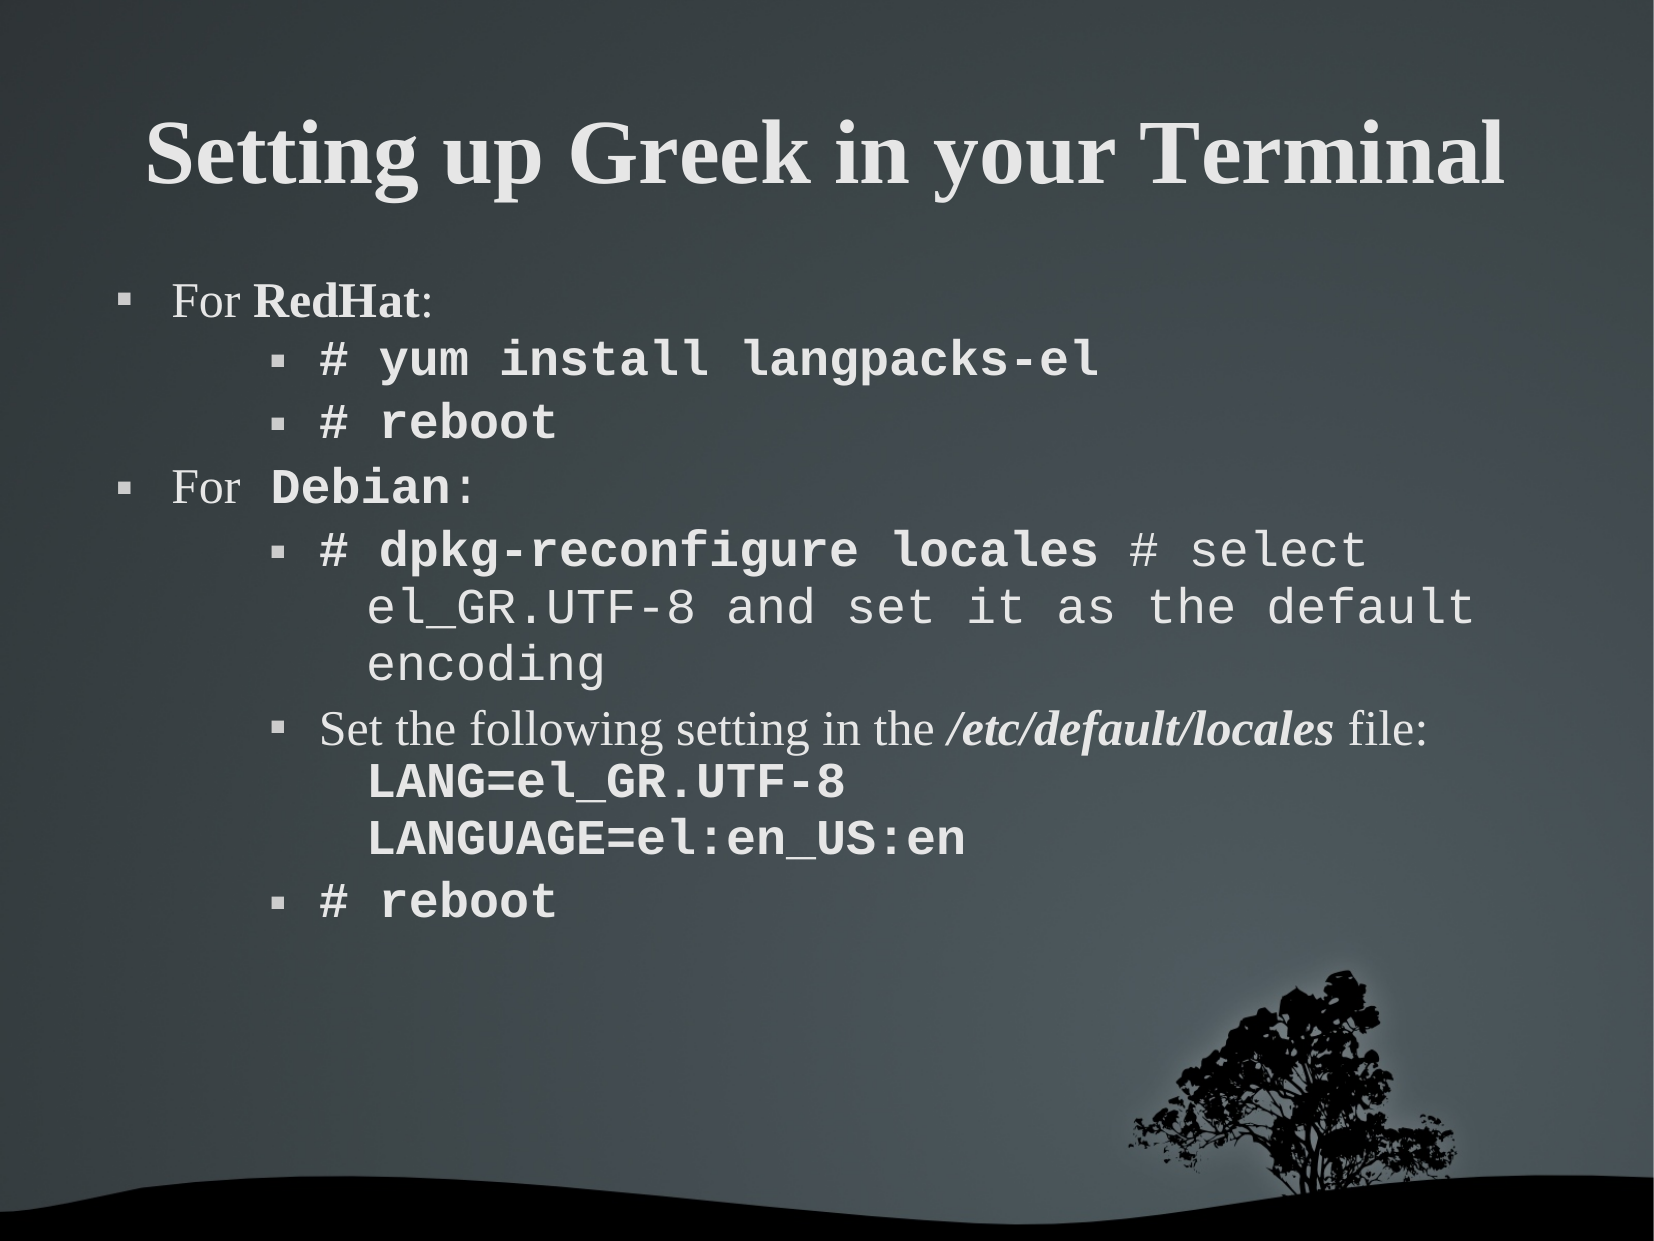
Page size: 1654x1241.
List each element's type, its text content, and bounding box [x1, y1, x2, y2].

list For RedHat: # yum install langpacks-el # reboot For Debian: # dpkg-reconfigure locales # select el_GR.UTF-8 and set it as the default encoding Set the following setting in the /etc/default/locales file: LANG=el_GR.UTF-8 LANGUAGE=el:en_US:en # reboot [82, 272, 1571, 1209]
picture [0, 0, 1654, 1241]
title Setting up Greek in your Terminal [82, 33, 1571, 272]
